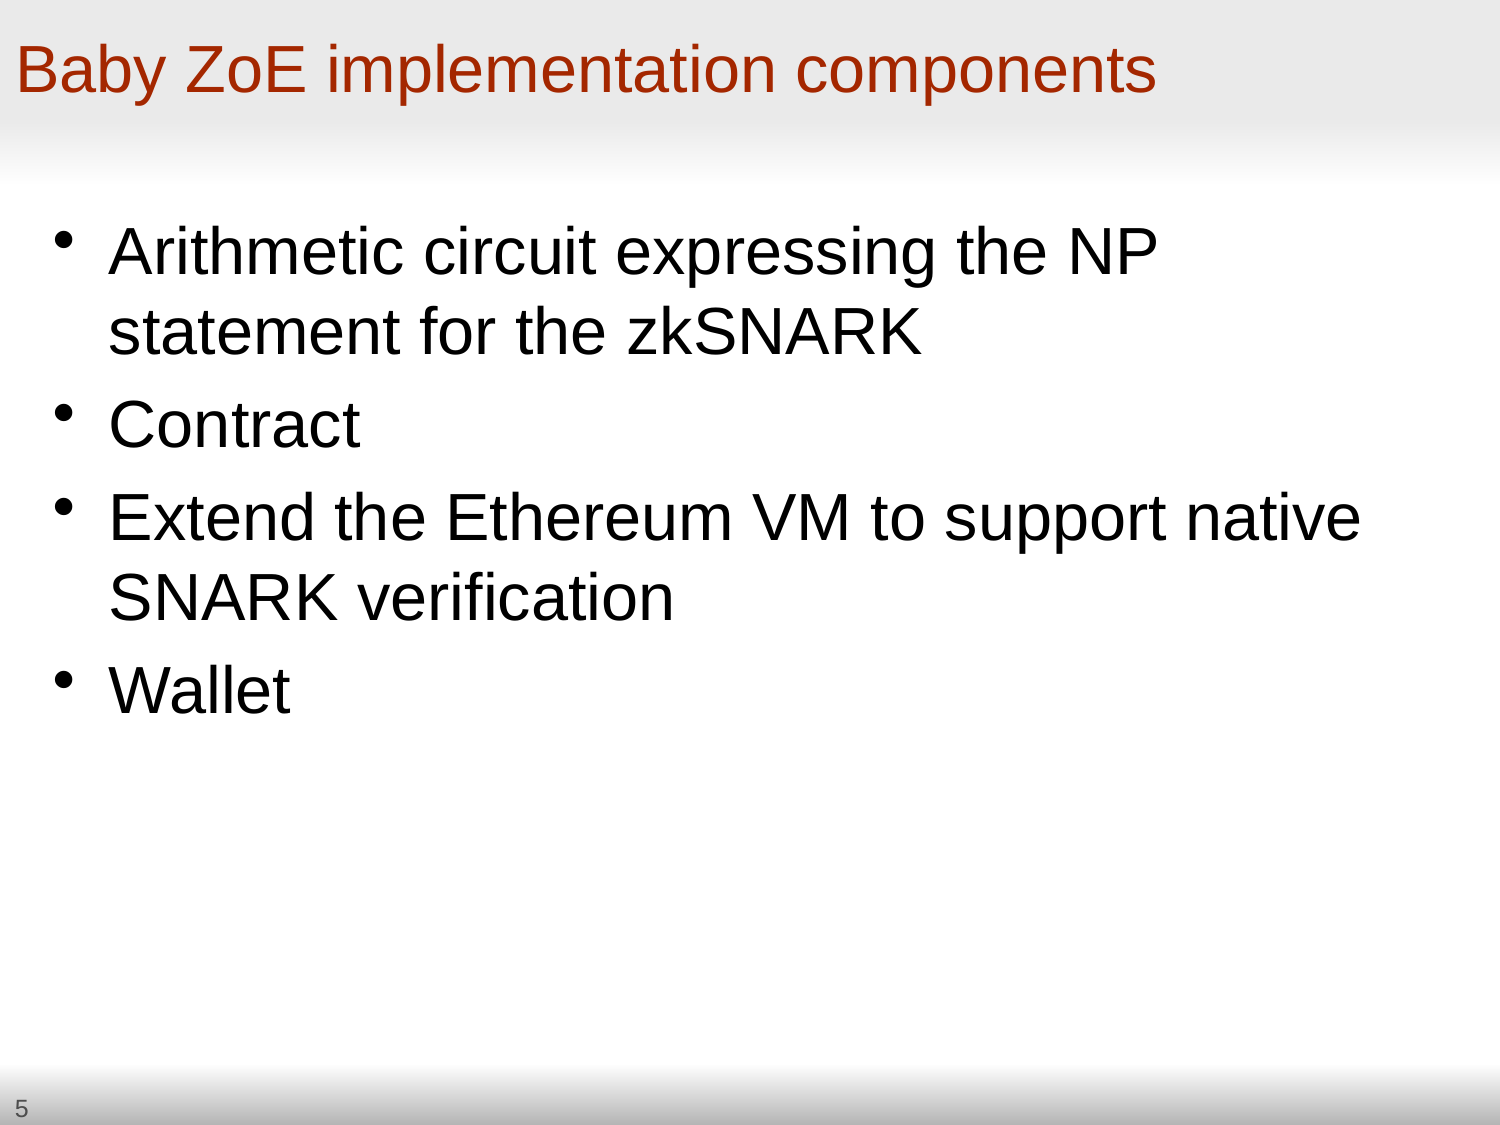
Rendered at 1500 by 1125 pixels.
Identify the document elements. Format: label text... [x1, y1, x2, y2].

title Baby ZoE implementation components [0, 3, 1500, 141]
list Arithmetic circuit expressing the NP statement for the zkSNARK Contract Extend the Ethereum VM to support native SNARK verification Wallet [37, 200, 1475, 1025]
